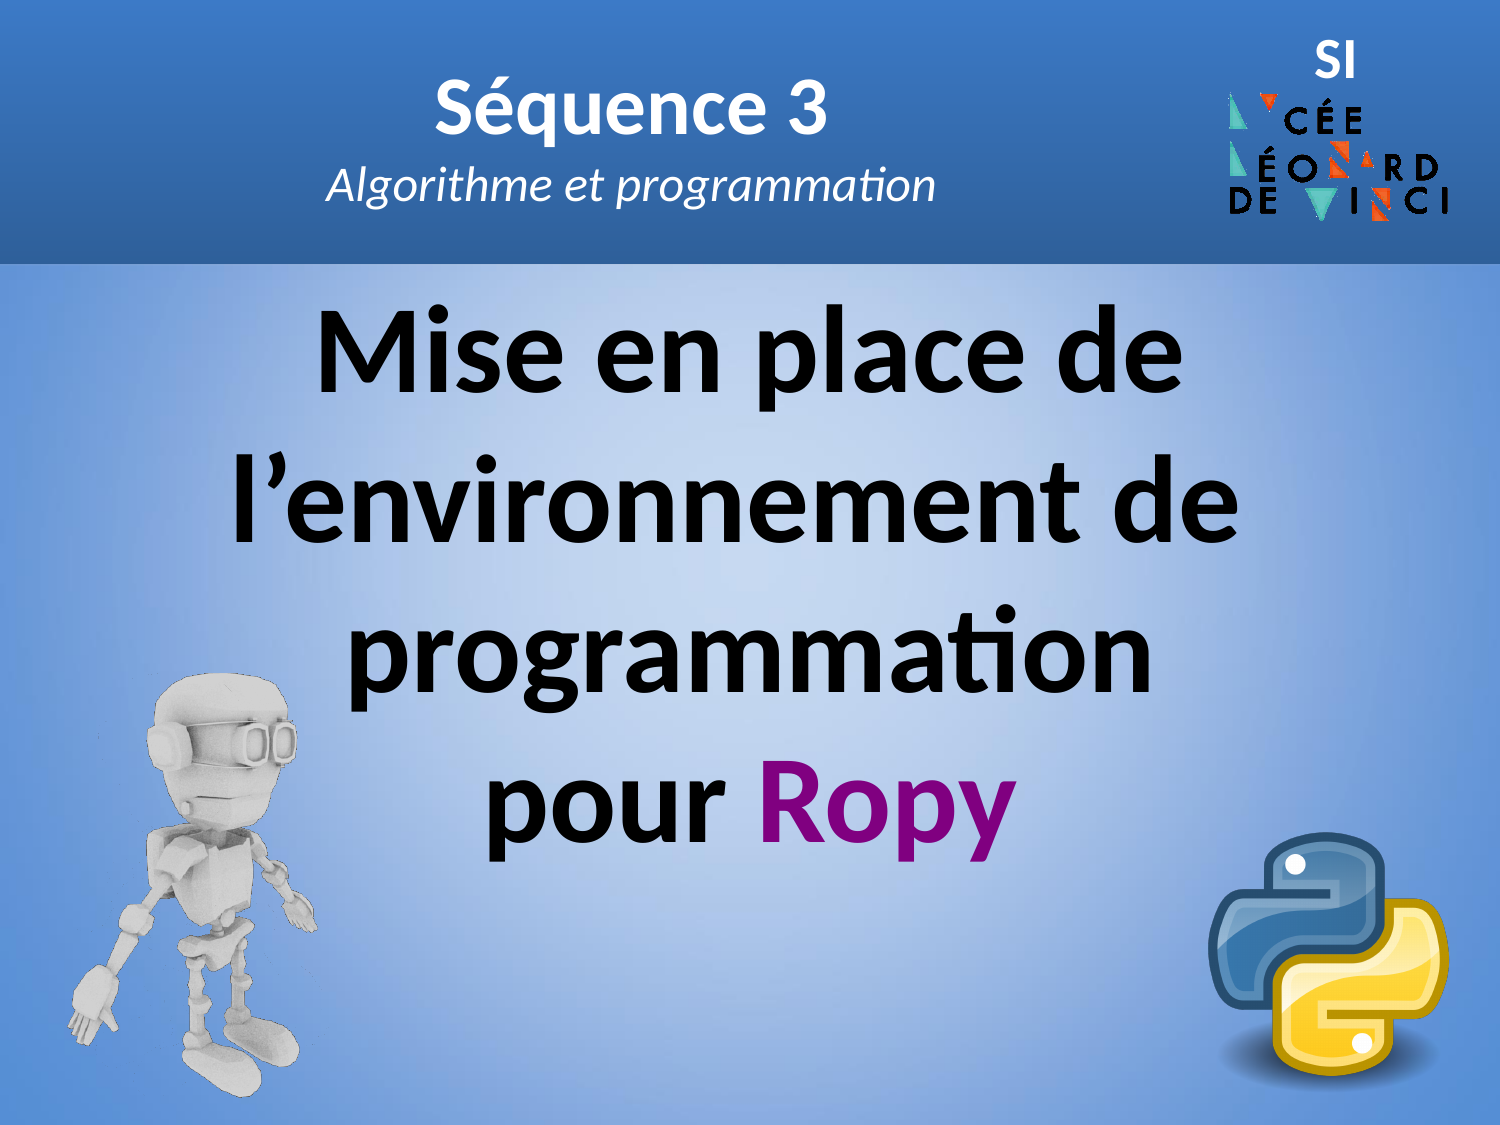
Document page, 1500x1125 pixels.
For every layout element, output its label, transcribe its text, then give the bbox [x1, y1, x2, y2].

subtitle Mise en place de l’environnement de programmation pour Ropy [0, 264, 1500, 548]
picture [0, 548, 1500, 1125]
title Séquence 3 Algorithme et programmation [0, 0, 1500, 264]
text_box SI [1226, 12, 1447, 87]
picture [1224, 87, 1450, 224]
